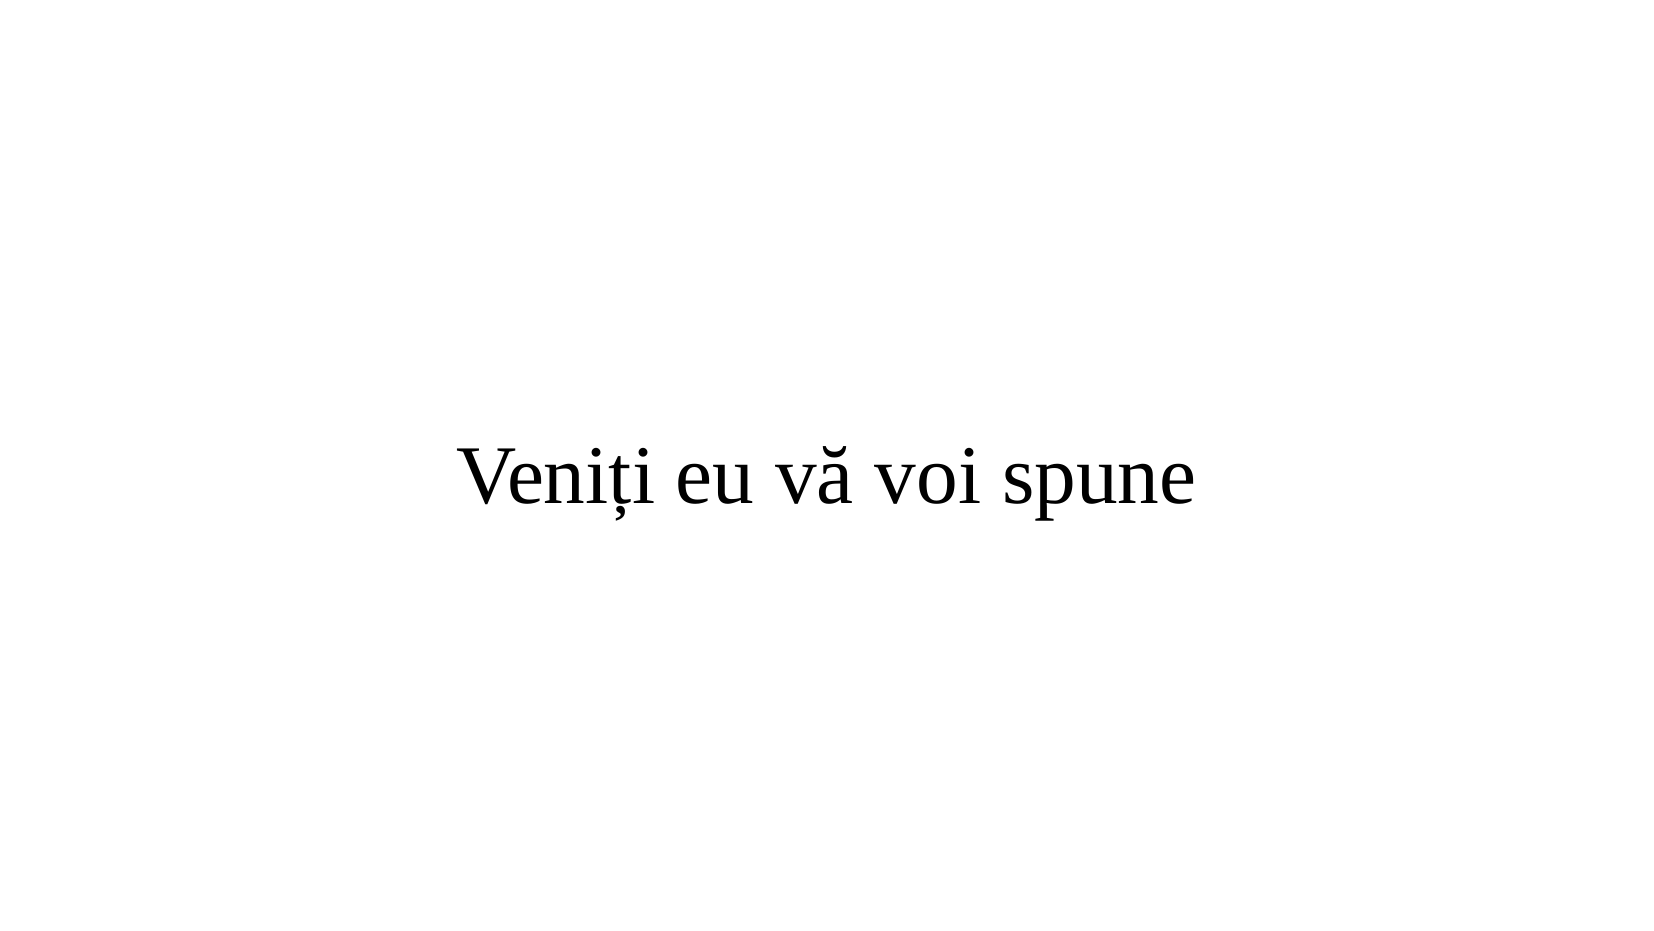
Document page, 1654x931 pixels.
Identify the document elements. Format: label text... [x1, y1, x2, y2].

title Veniți eu vă voi spune [165, 420, 1489, 521]
